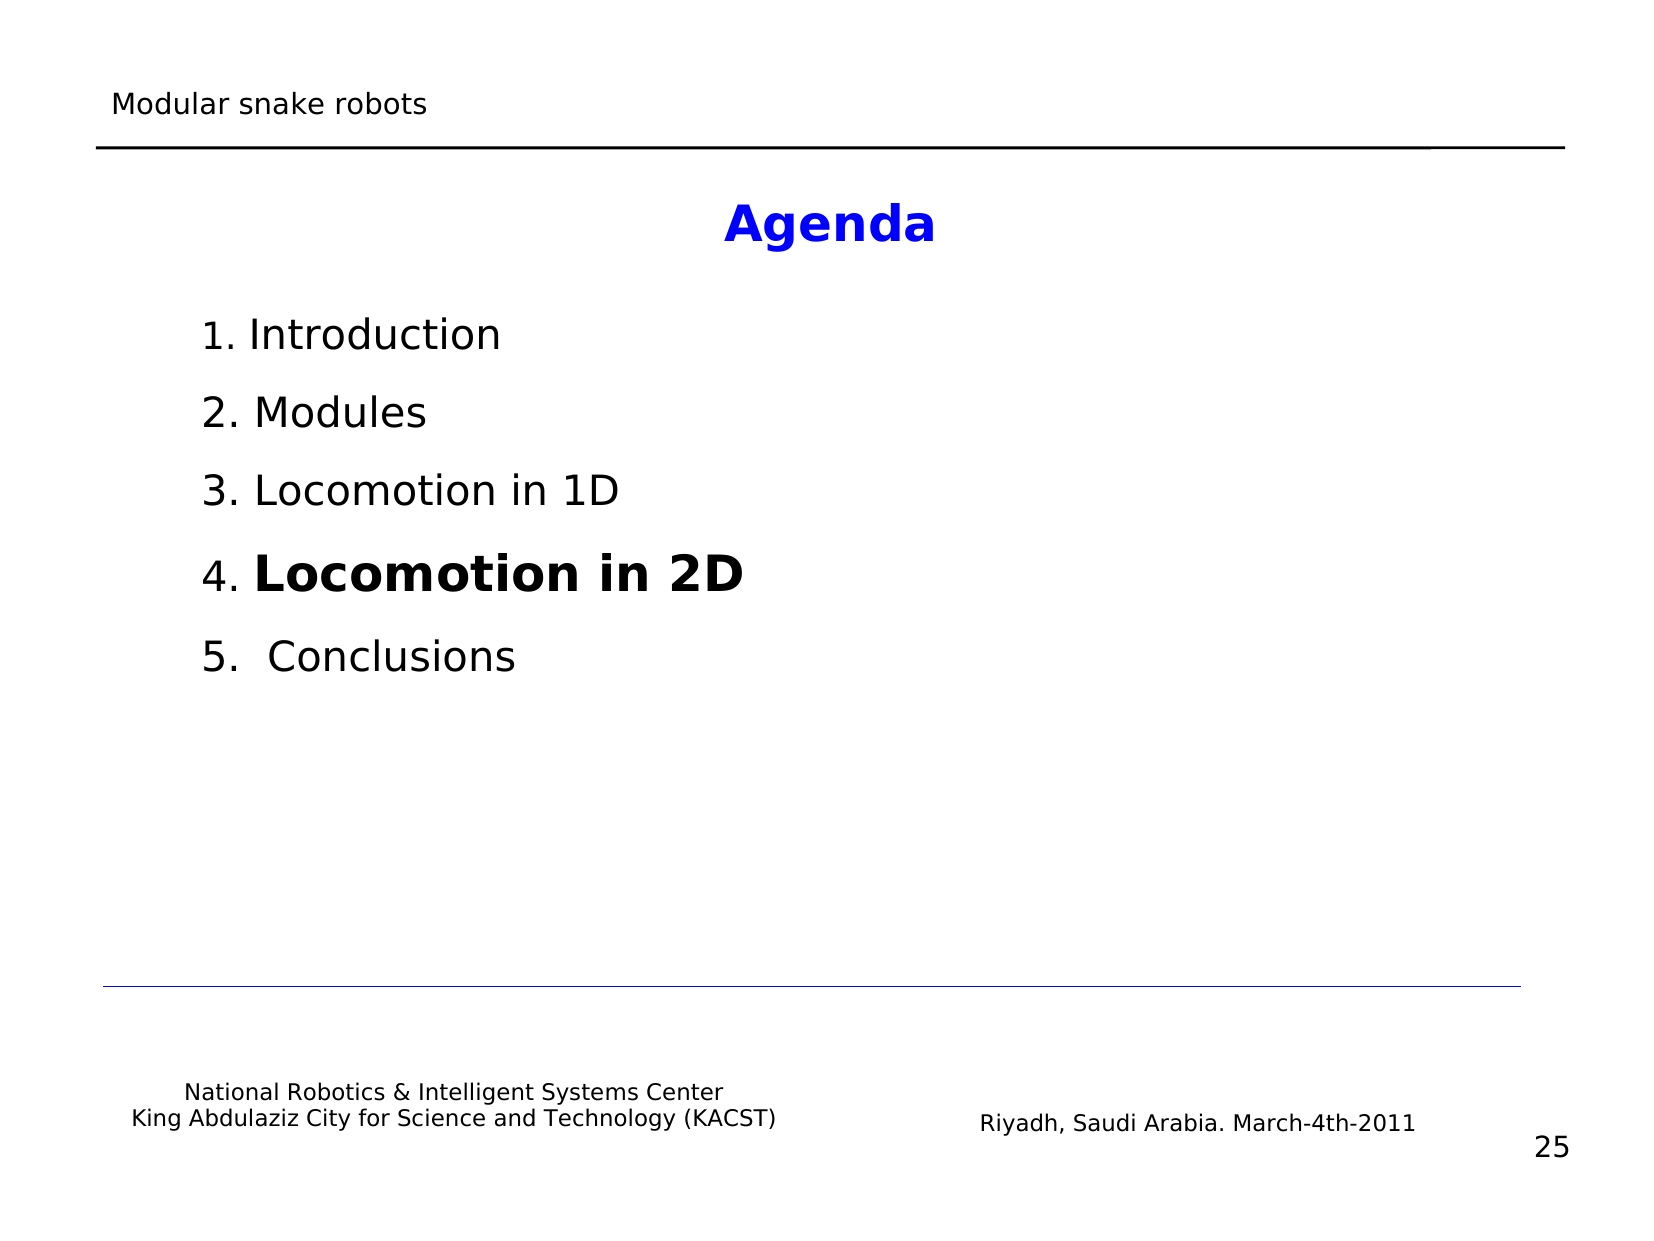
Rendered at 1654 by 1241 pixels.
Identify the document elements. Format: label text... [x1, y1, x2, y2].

text_box Modular snake robots [96, 79, 443, 129]
text_box Riyadh, Saudi Arabia. March-4th-2011 [907, 1102, 1490, 1145]
text_box Introduction Modules Locomotion in 1D Locomotion in 2D Conclusions [186, 303, 761, 689]
text_box National Robotics & Intelligent Systems Center King Abdulaziz City for Science and Technology (KACST) [109, 1071, 800, 1157]
text_box Agenda [709, 187, 953, 261]
